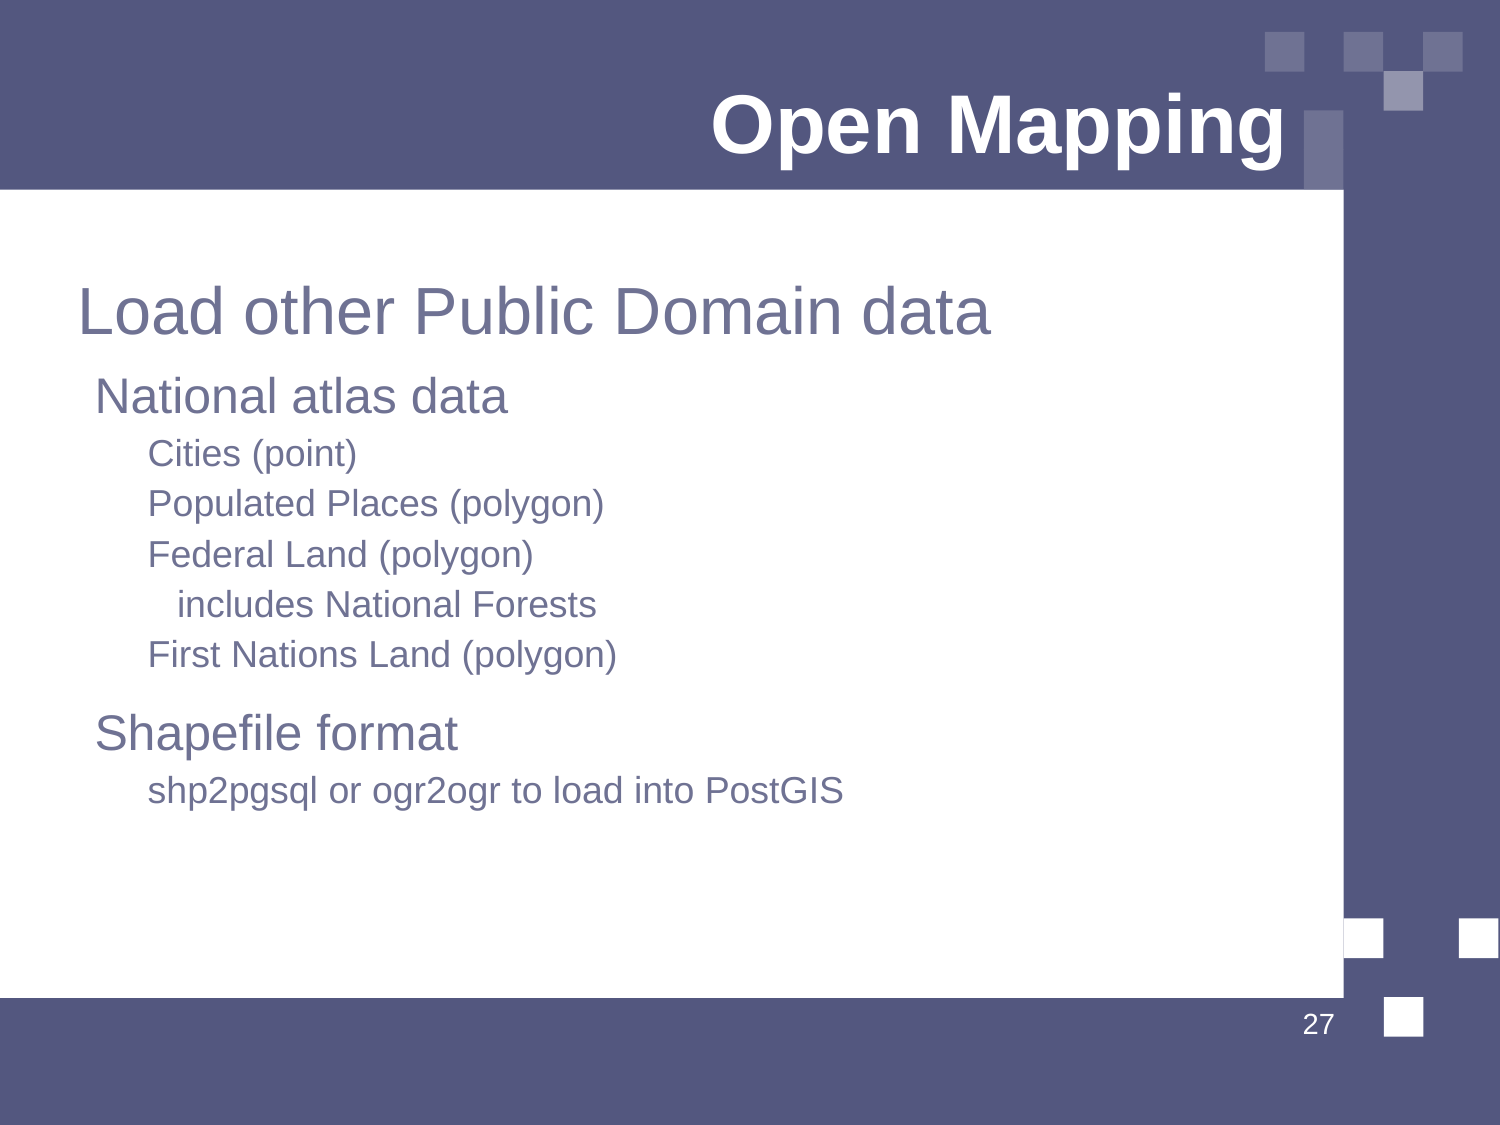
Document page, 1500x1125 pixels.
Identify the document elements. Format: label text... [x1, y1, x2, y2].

list Load other Public Domain data National atlas data Cities (point) Populated Places (polygon) Federal Land (polygon) includes National Forests First Nations Land (polygon) Shapefile format shp2pgsql or ogr2ogr to load into PostGIS [59, 236, 1289, 931]
title Open Mapping [58, 74, 1288, 176]
